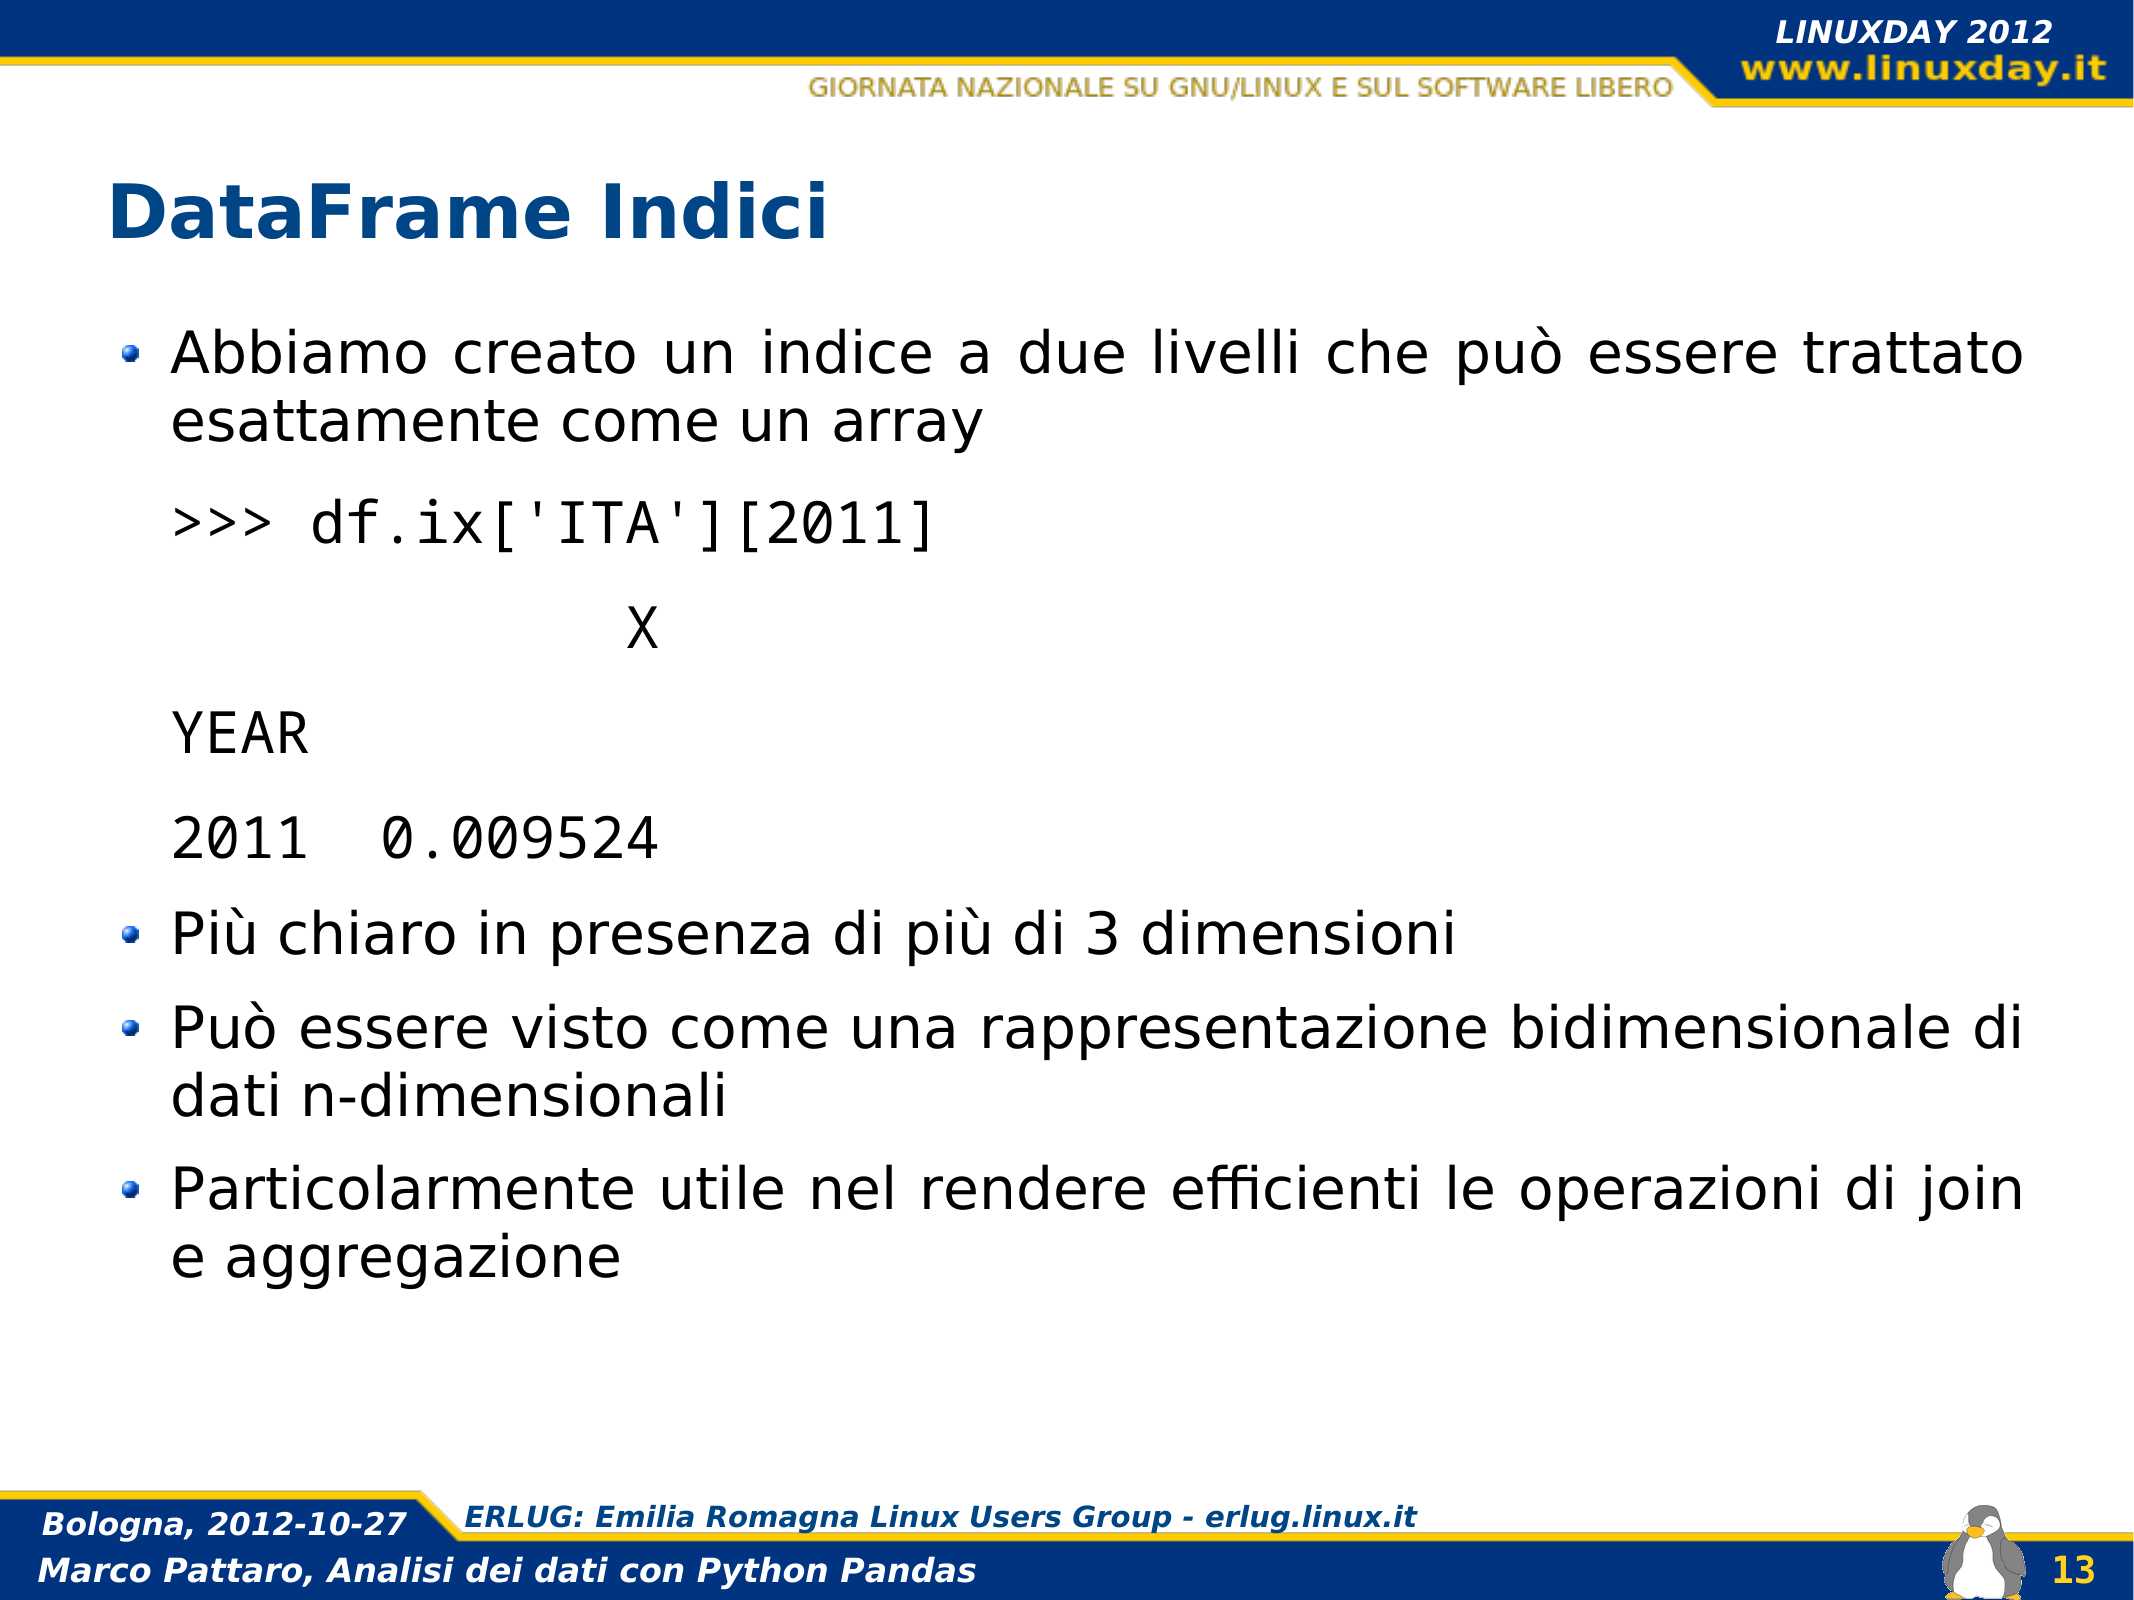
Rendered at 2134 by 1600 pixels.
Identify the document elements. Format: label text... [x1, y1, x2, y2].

list Abbiamo creato un indice a due livelli che può essere trattato esattamente come un array >>> df.ix['ITA'][2011] X YEAR 2011 0.009524 Più chiaro in presenza di più di 3 dimensioni Può essere visto come una rappresentazione bidimensionale di dati n-dimensionali Particolarmente utile nel rendere efficienti le operazioni di join e aggregazione [106, 319, 2027, 1441]
title DataFrame Indici [106, 159, 2080, 267]
picture [0, 0, 2134, 1600]
